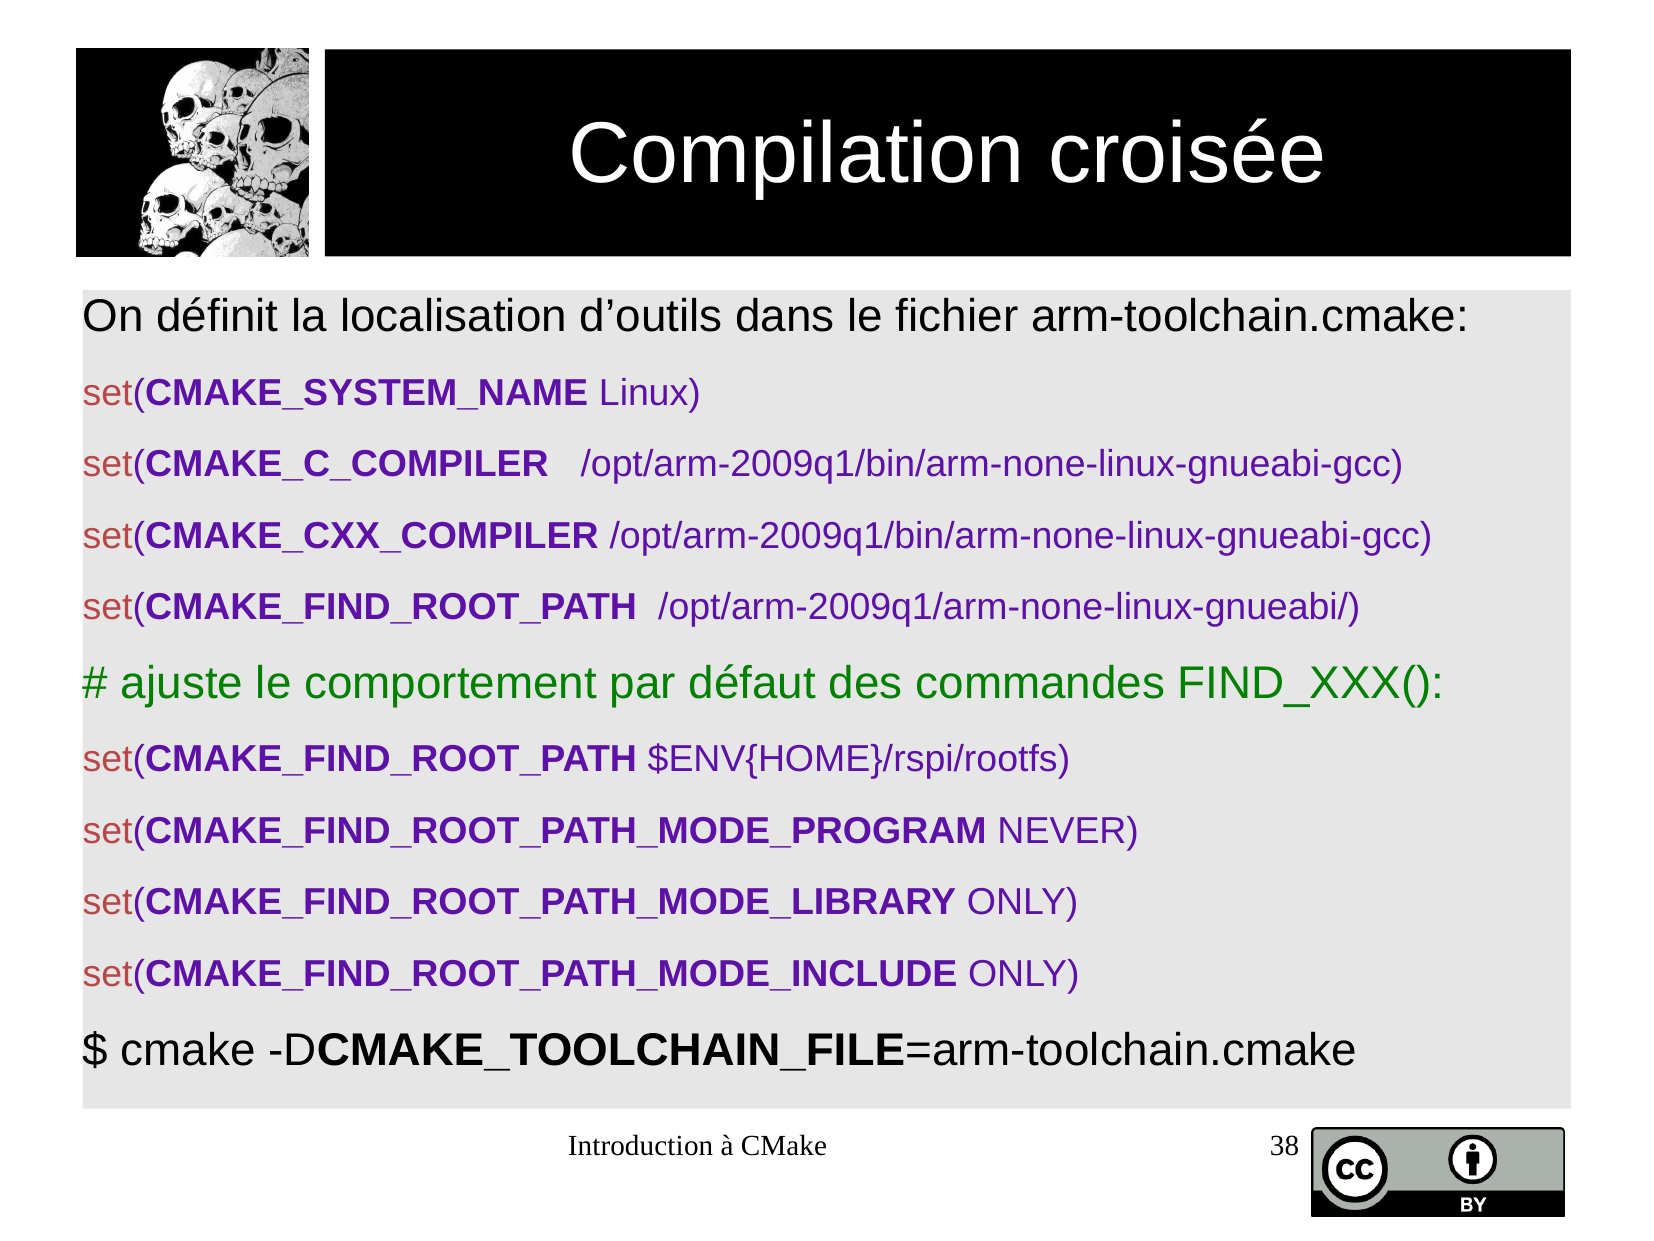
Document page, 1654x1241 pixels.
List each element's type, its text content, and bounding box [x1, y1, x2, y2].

picture [76, 48, 309, 257]
list On définit la localisation d’outils dans le fichier arm-toolchain.cmake: set(CMAKE_SYSTEM_NAME Linux) set(CMAKE_C_COMPILER /opt/arm-2009q1/bin/arm-none-linux-gnueabi-gcc) set(CMAKE_CXX_COMPILER /opt/arm-2009q1/bin/arm-none-linux-gnueabi-gcc) set(CMAKE_FIND_ROOT_PATH /opt/arm-2009q1/arm-none-linux-gnueabi/) # ajuste le comportement par défaut des commandes FIND_XXX(): set(CMAKE_FIND_ROOT_PATH $ENV{HOME}/rspi/rootfs) set(CMAKE_FIND_ROOT_PATH_MODE_PROGRAM NEVER) set(CMAKE_FIND_ROOT_PATH_MODE_LIBRARY ONLY) set(CMAKE_FIND_ROOT_PATH_MODE_INCLUDE ONLY) $ cmake -DCMAKE_TOOLCHAIN_FILE=arm-toolchain.cmake [82, 290, 1571, 1109]
picture [1311, 1127, 1565, 1217]
title Compilation croisée [324, 49, 1571, 257]
